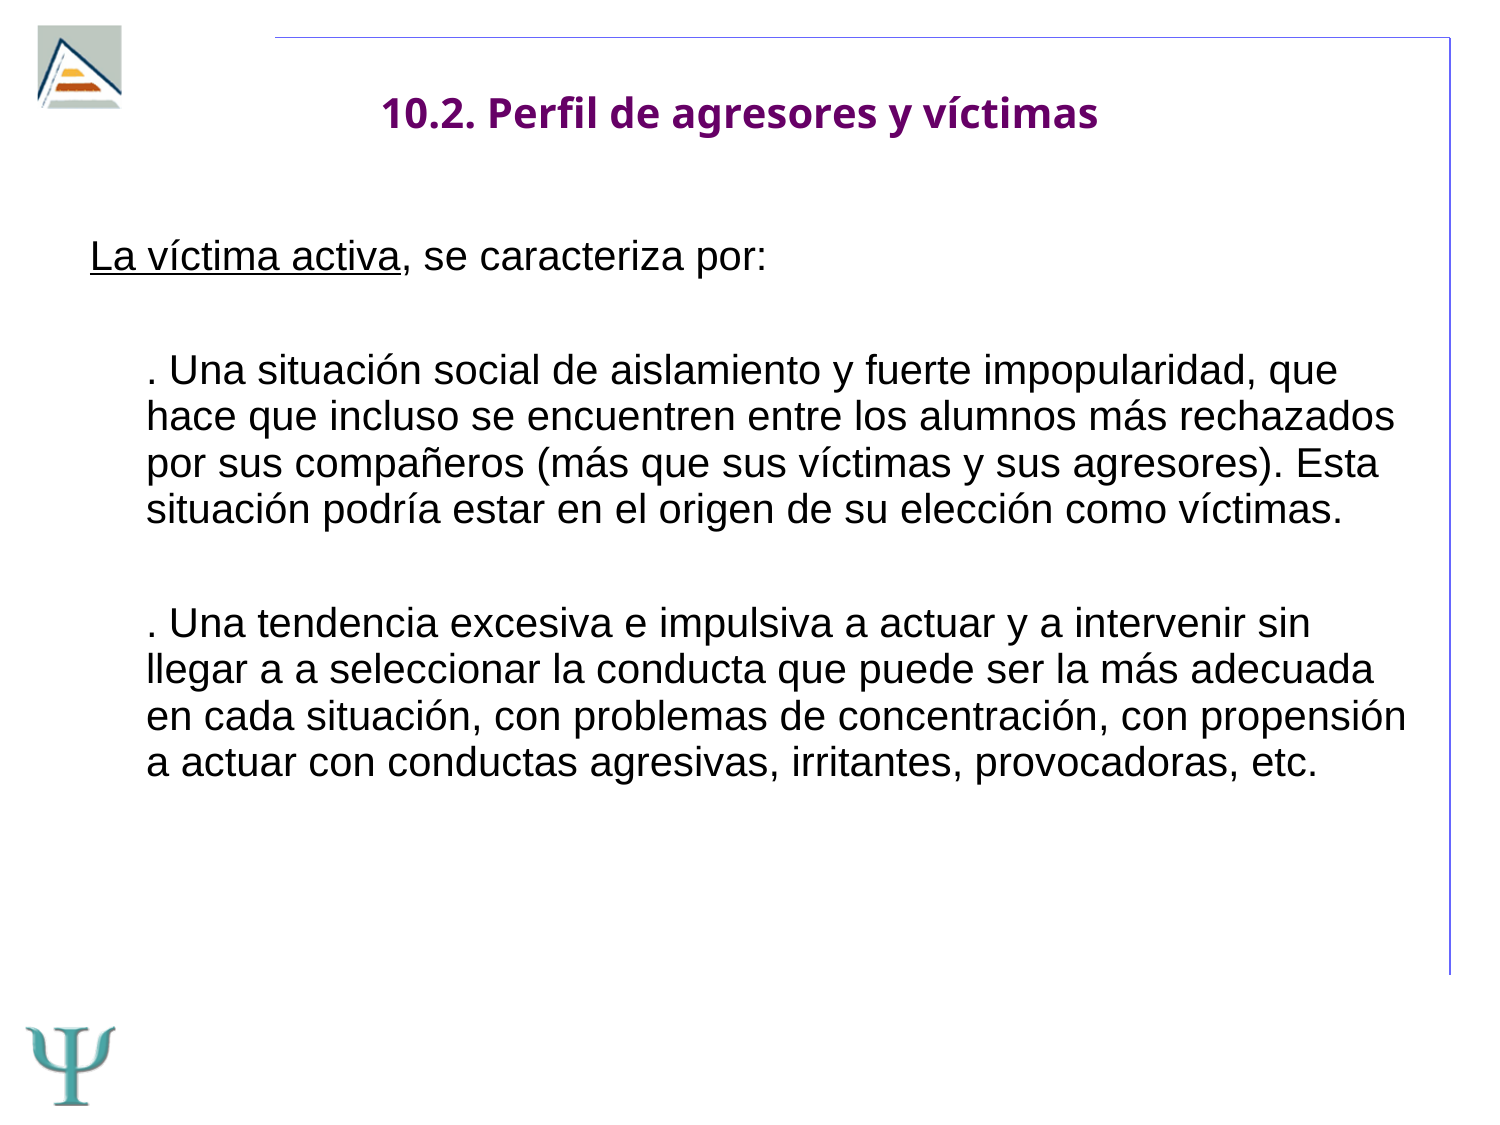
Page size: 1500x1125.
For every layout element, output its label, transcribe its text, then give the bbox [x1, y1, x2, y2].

list La víctima activa, se caracteriza por: . Una situación social de aislamiento y fuerte impopularidad, que hace que incluso se encuentren entre los alumnos más rechazados por sus compañeros (más que sus víctimas y sus agresores). Esta situación podría estar en el origen de su elección como víctimas. . Una tendencia excesiva e impulsiva a actuar y a intervenir sin llegar a a seleccionar la conducta que puede ser la más adecuada en cada situación, con problemas de concentración, con propensión a actuar con conductas agresivas, irritantes, provocadoras, etc. [75, 224, 1426, 1109]
picture [24, 1024, 75, 1106]
title 10.2. Perfil de agresores y víctimas [171, 66, 1309, 159]
picture [37, 24, 122, 109]
